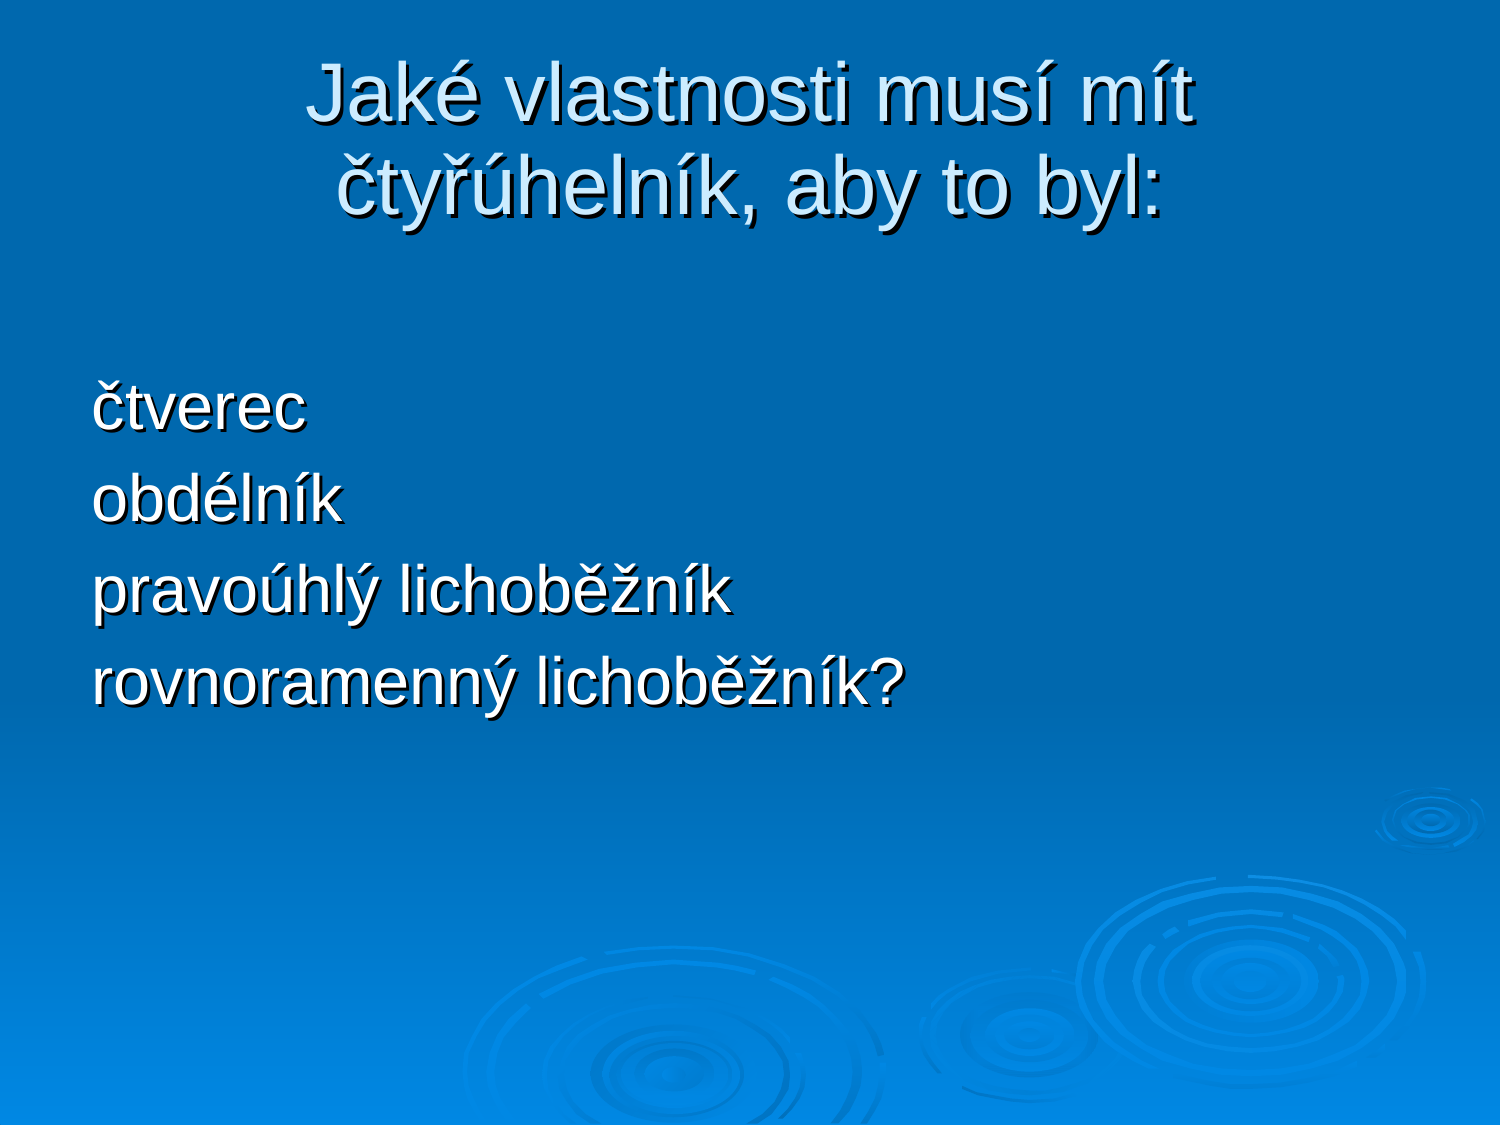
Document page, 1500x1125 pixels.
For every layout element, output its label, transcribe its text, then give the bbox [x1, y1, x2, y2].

list čtverec obdélník pravoúhlý lichoběžník rovnoramenný lichoběžník? [76, 361, 1427, 923]
title Jaké vlastnosti musí mít čtyřúhelník, aby to byl: [75, 31, 1426, 247]
